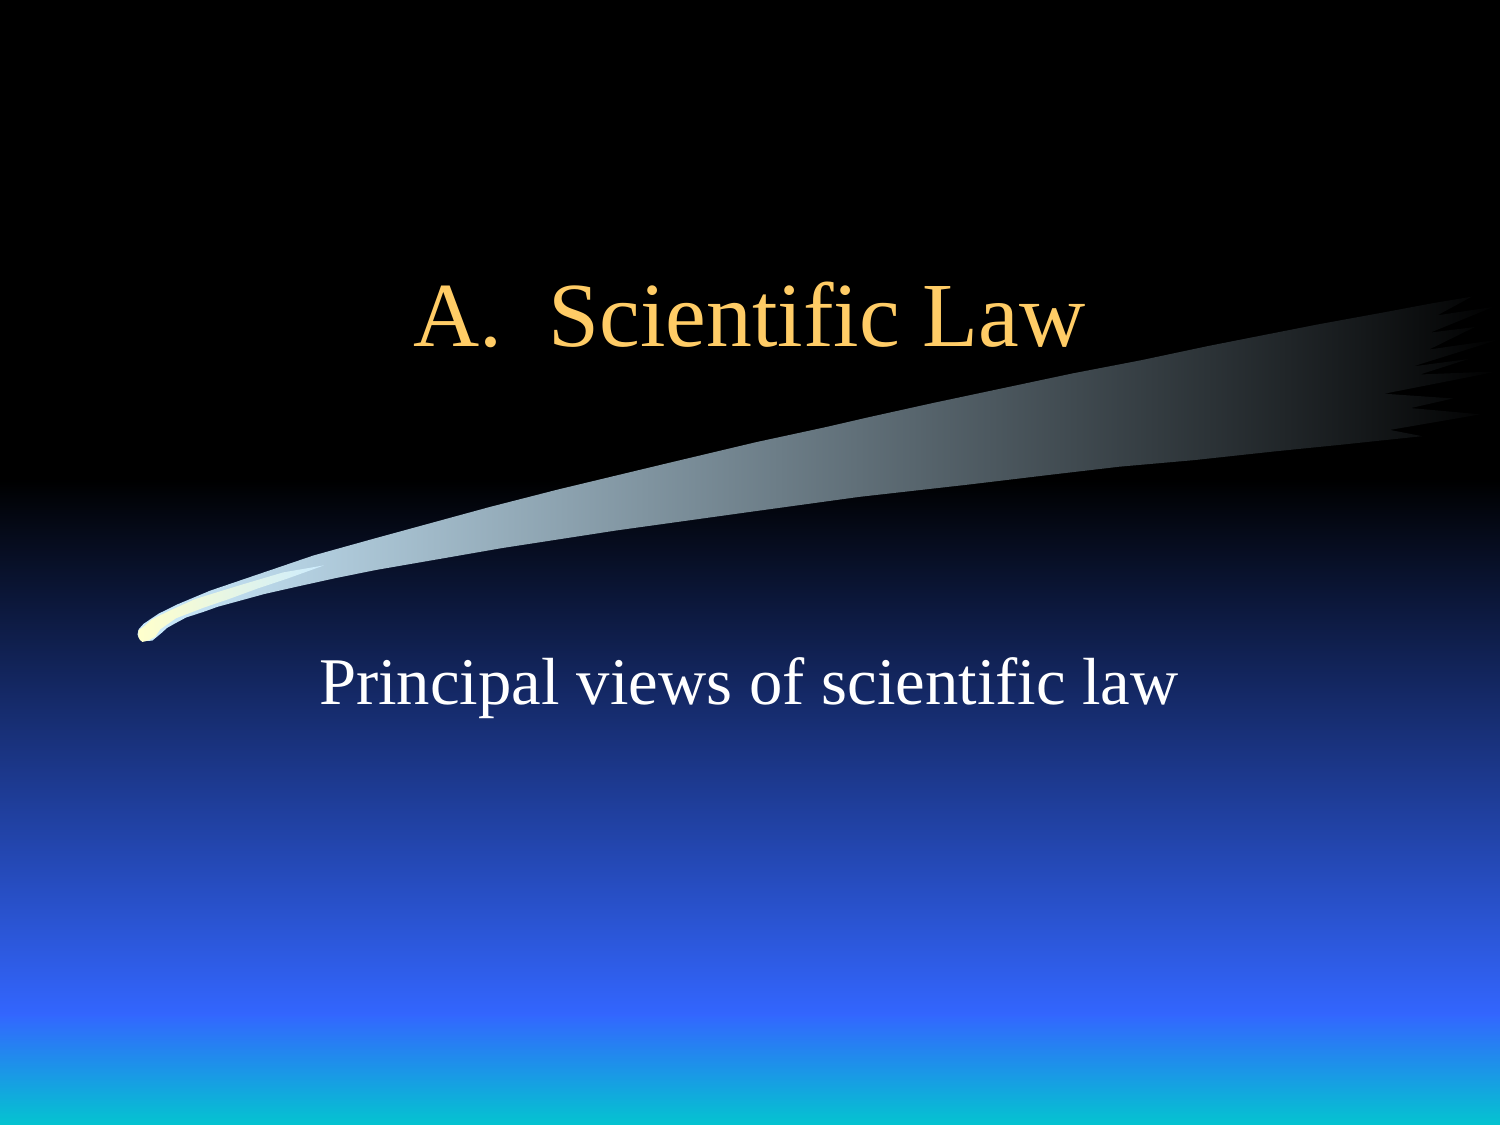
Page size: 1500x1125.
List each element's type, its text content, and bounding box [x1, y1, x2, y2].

title A. Scientific Law [112, 185, 1388, 374]
subtitle Principal views of scientific law [225, 637, 1276, 926]
